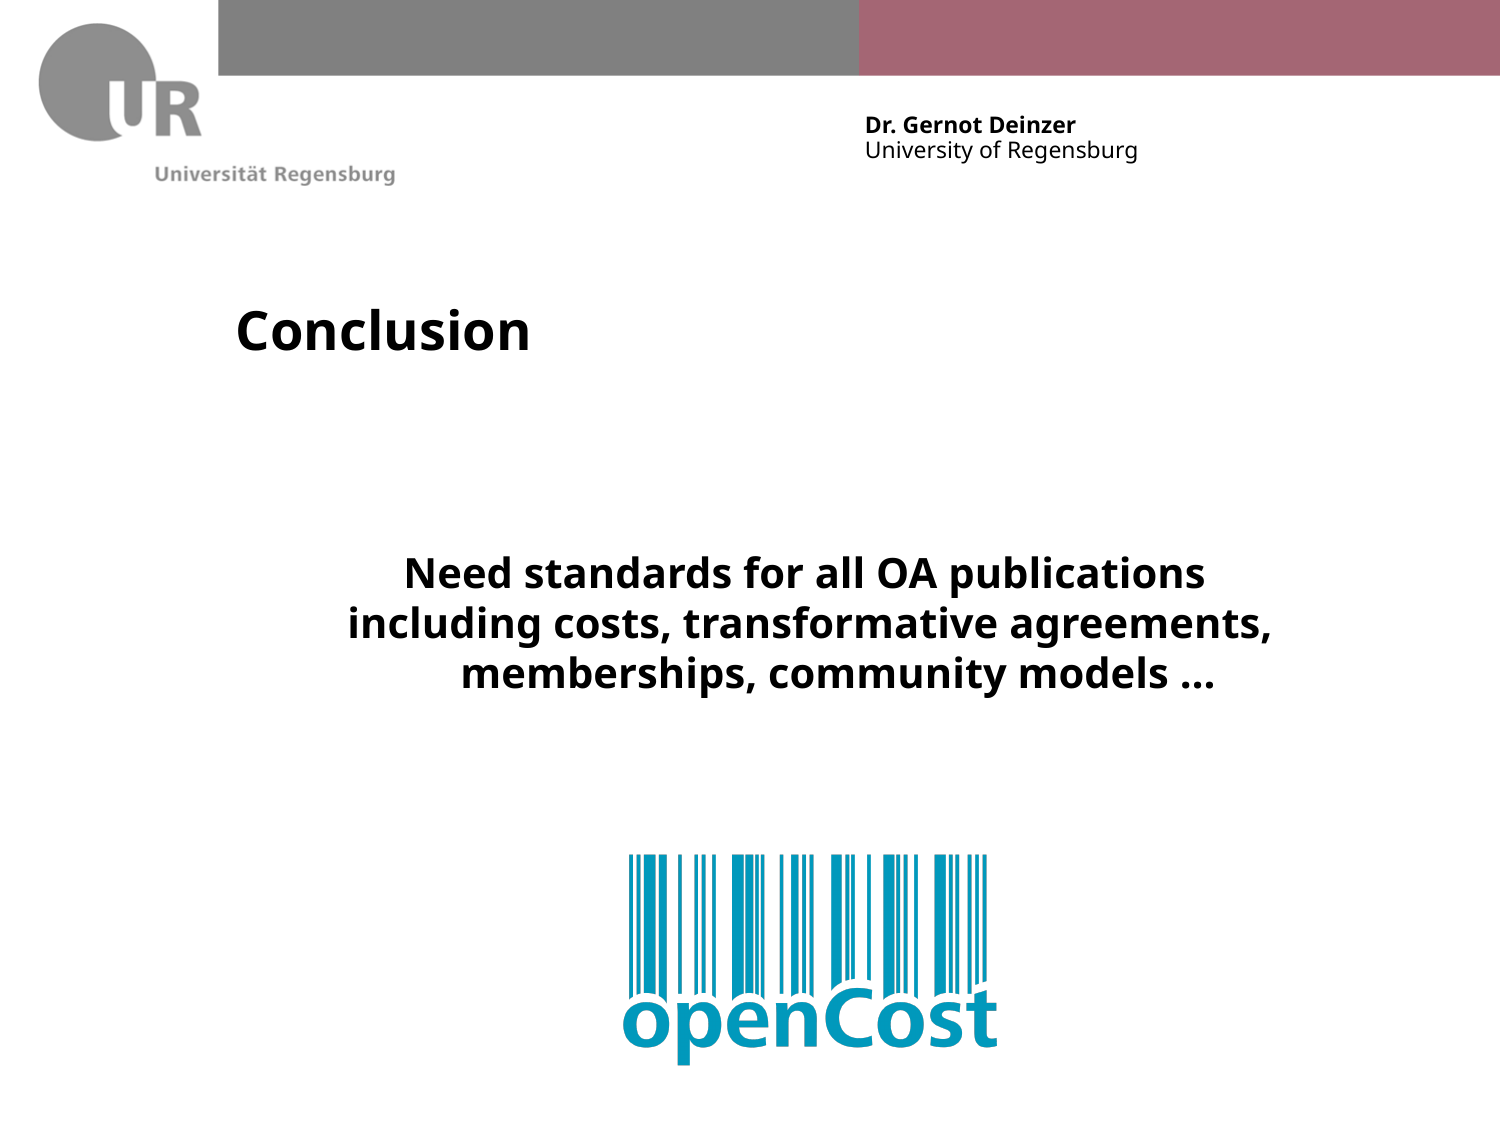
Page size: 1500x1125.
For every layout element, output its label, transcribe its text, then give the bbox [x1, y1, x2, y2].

picture [622, 853, 998, 1067]
list Need standards for all OA publications including costs, transformative agreements, memberships, community models … [220, 538, 1400, 1071]
title Conclusion [220, 271, 1400, 386]
picture [17, 18, 419, 209]
